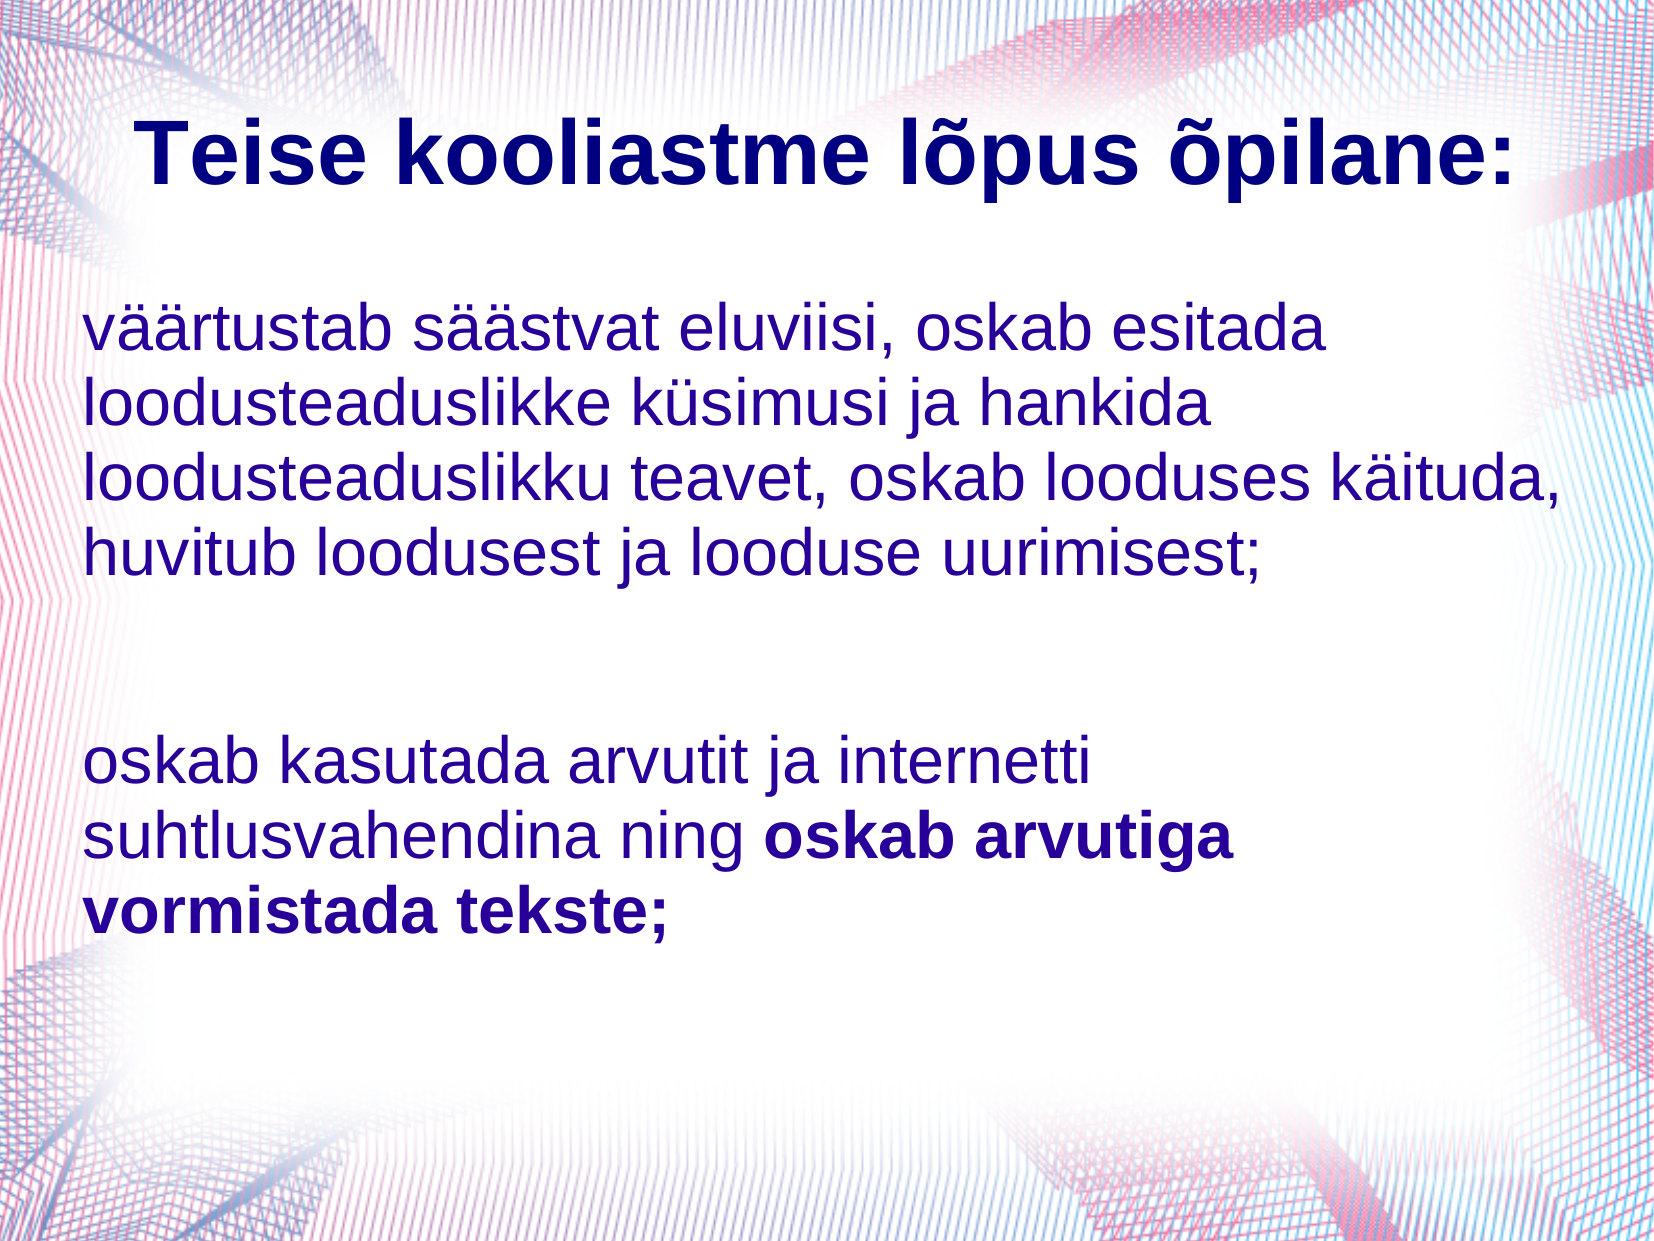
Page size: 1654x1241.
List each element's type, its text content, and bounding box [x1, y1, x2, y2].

list väärtustab säästvat eluviisi, oskab esitada loodusteaduslikke küsimusi ja hankida loodusteaduslikku teavet, oskab looduses käituda, huvitub loodusest ja looduse uurimisest; oskab kasutada arvutit ja internetti suhtlusvahendina ning oskab arvutiga vormistada tekste; [82, 290, 1571, 1109]
picture [0, 0, 1654, 1241]
title Teise kooliastme lõpus õpilane: [82, 49, 1571, 257]
